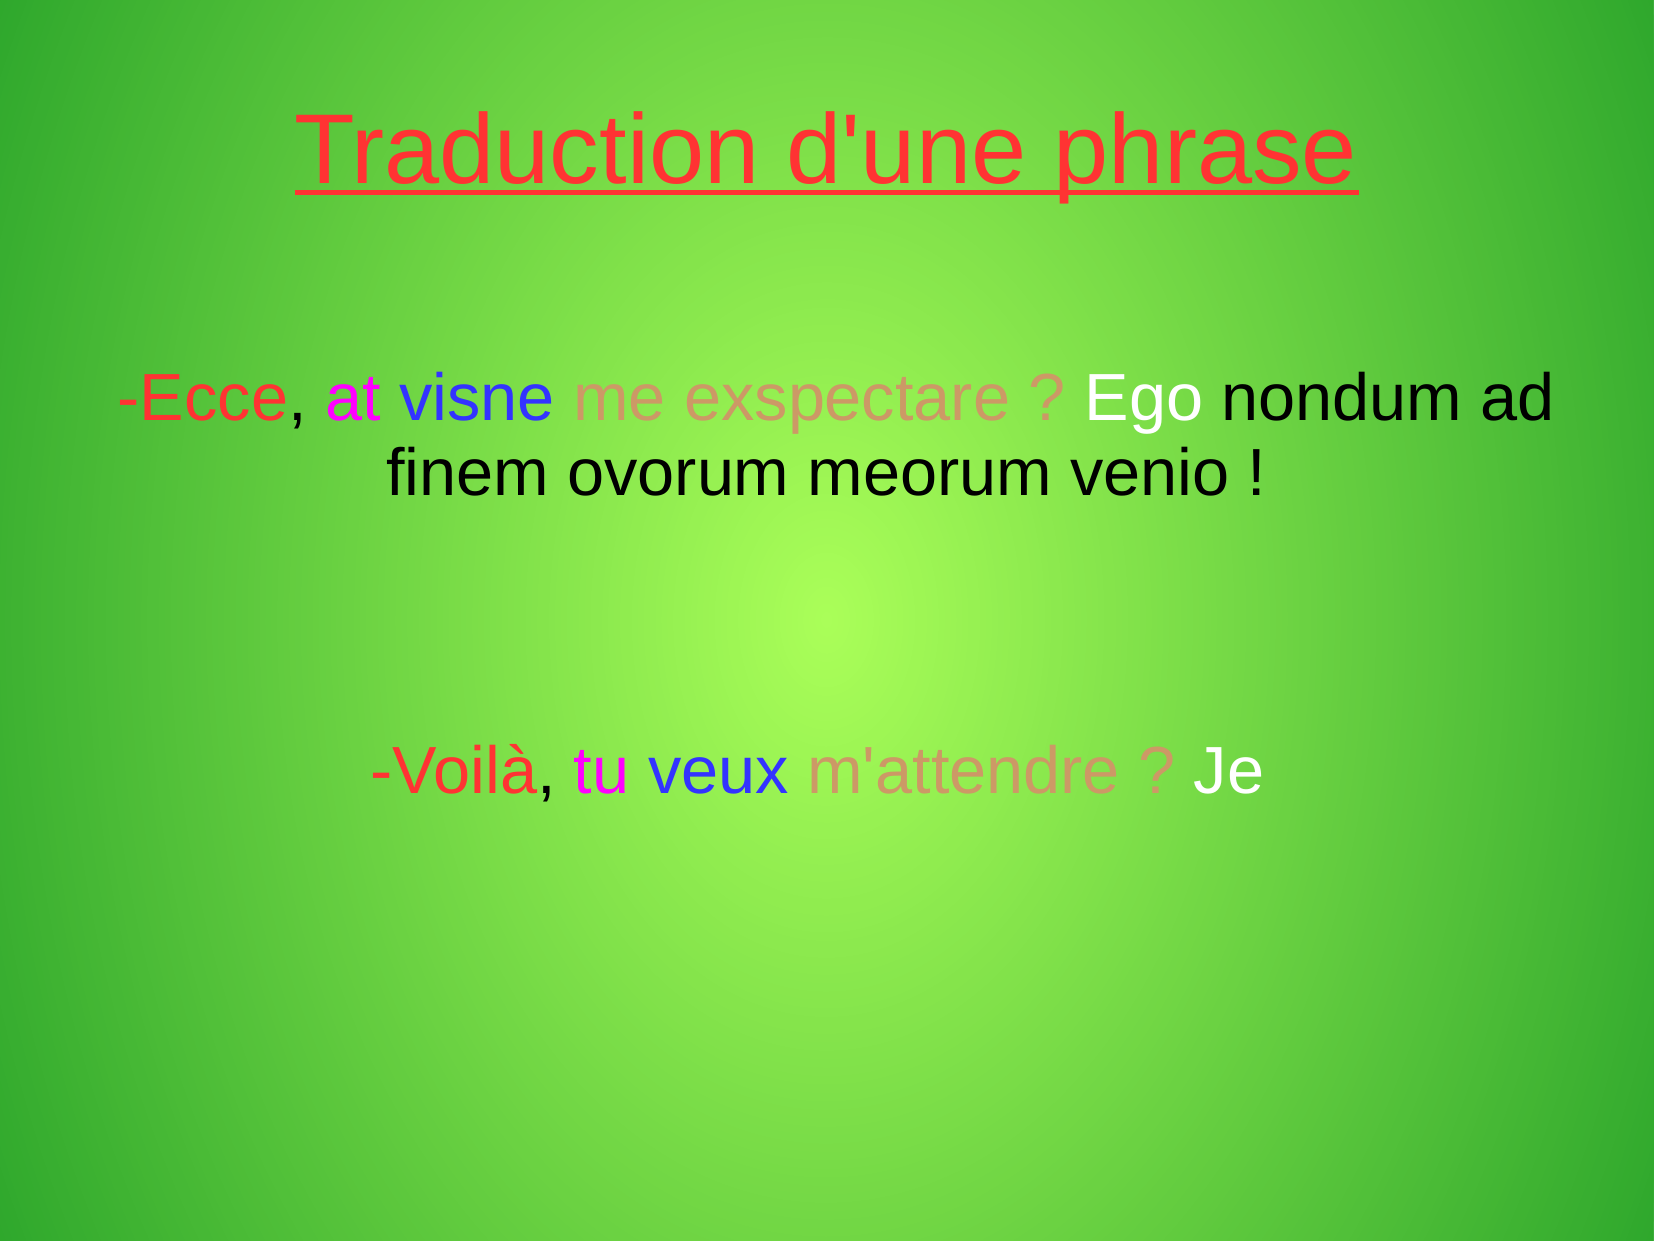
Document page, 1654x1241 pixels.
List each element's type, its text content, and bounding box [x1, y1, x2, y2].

subtitle -Ecce, at visne me exspectare ? Ego nondum ad finem ovorum meorum venio ! -Voilà, tu veux m'attendre ? Je [82, 299, 1571, 1019]
title Traduction d'une phrase [82, 47, 1571, 252]
